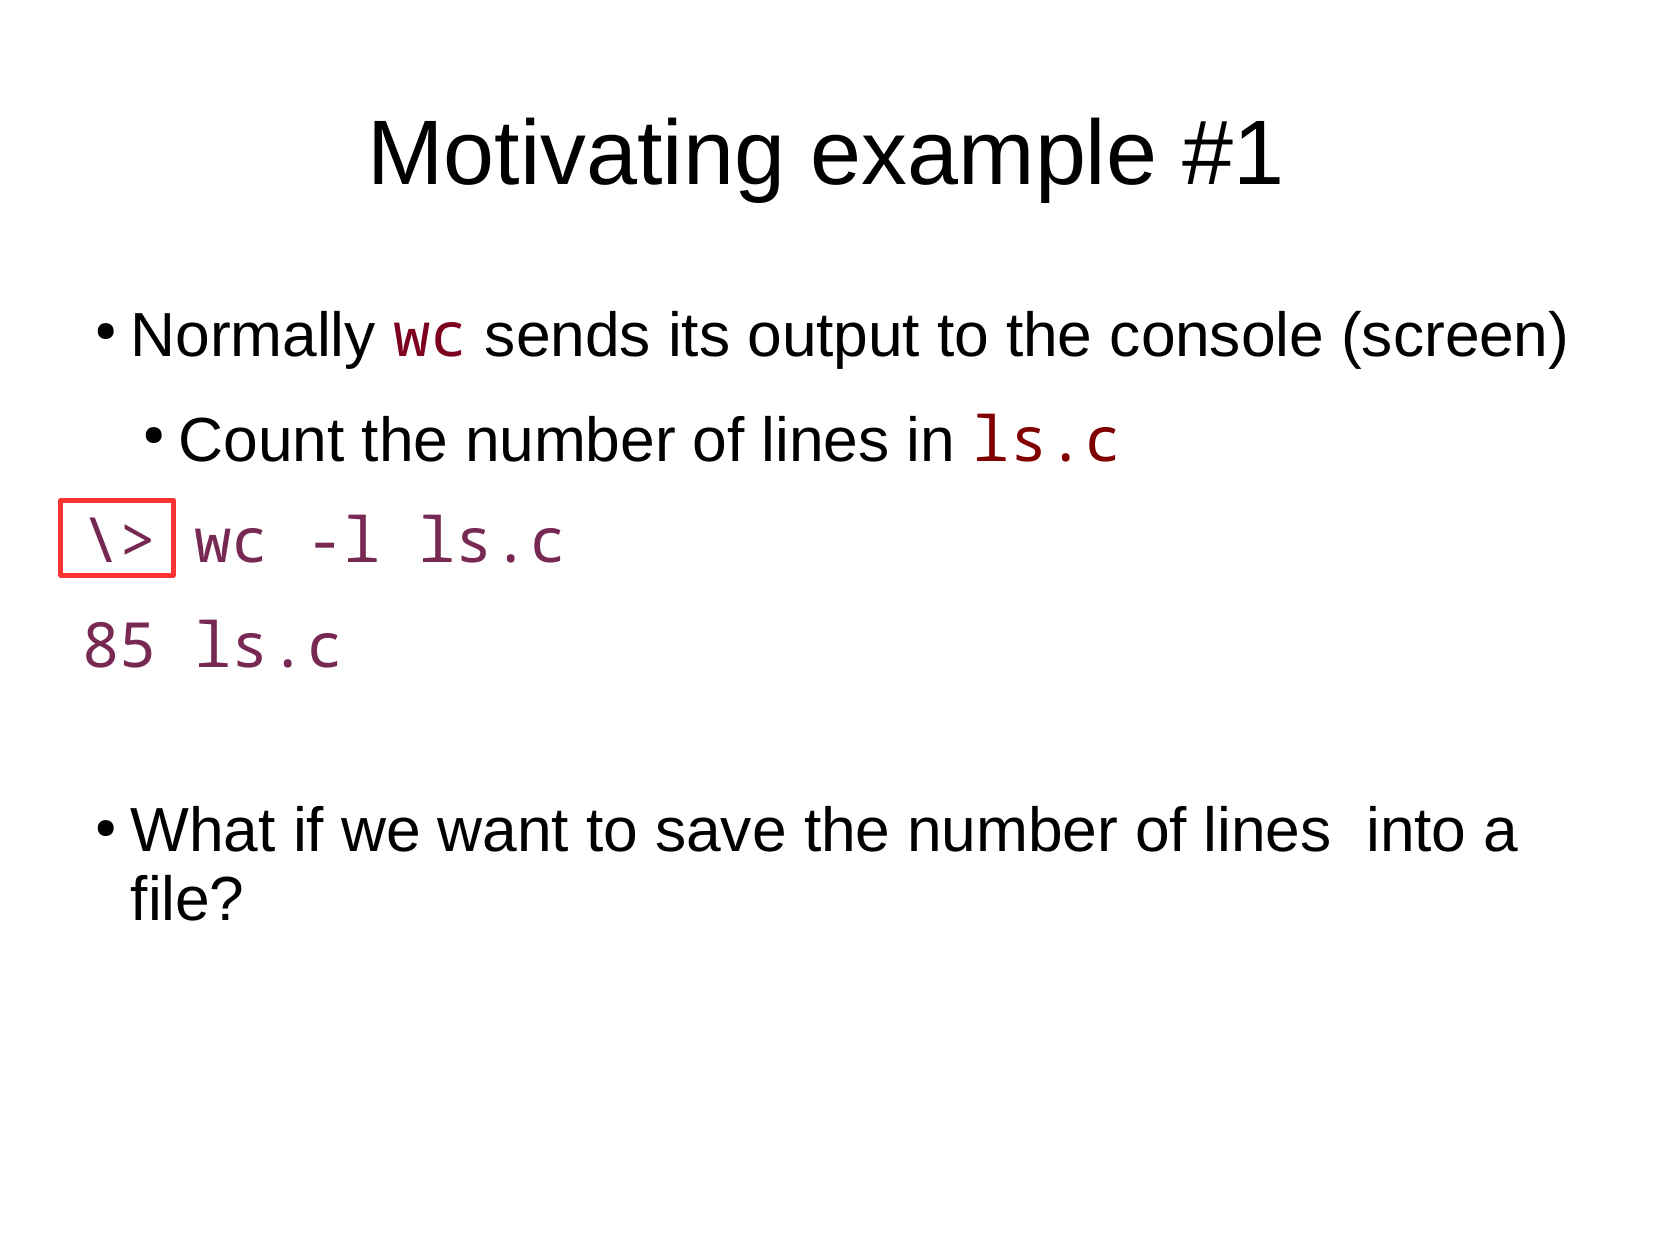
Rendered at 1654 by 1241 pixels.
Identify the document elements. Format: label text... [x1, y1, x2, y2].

title Motivating example #1 [82, 49, 1571, 257]
list Normally wc sends its output to the console (screen) Count the number of lines in ls.c \> wc -l ls.c 85 ls.c What if we want to save the number of lines into a file? [82, 503, 171, 573]
list Normally wc sends its output to the console (screen) Count the number of lines in ls.c \> wc -l ls.c 85 ls.c What if we want to save the number of lines into a file? [82, 290, 1571, 1010]
